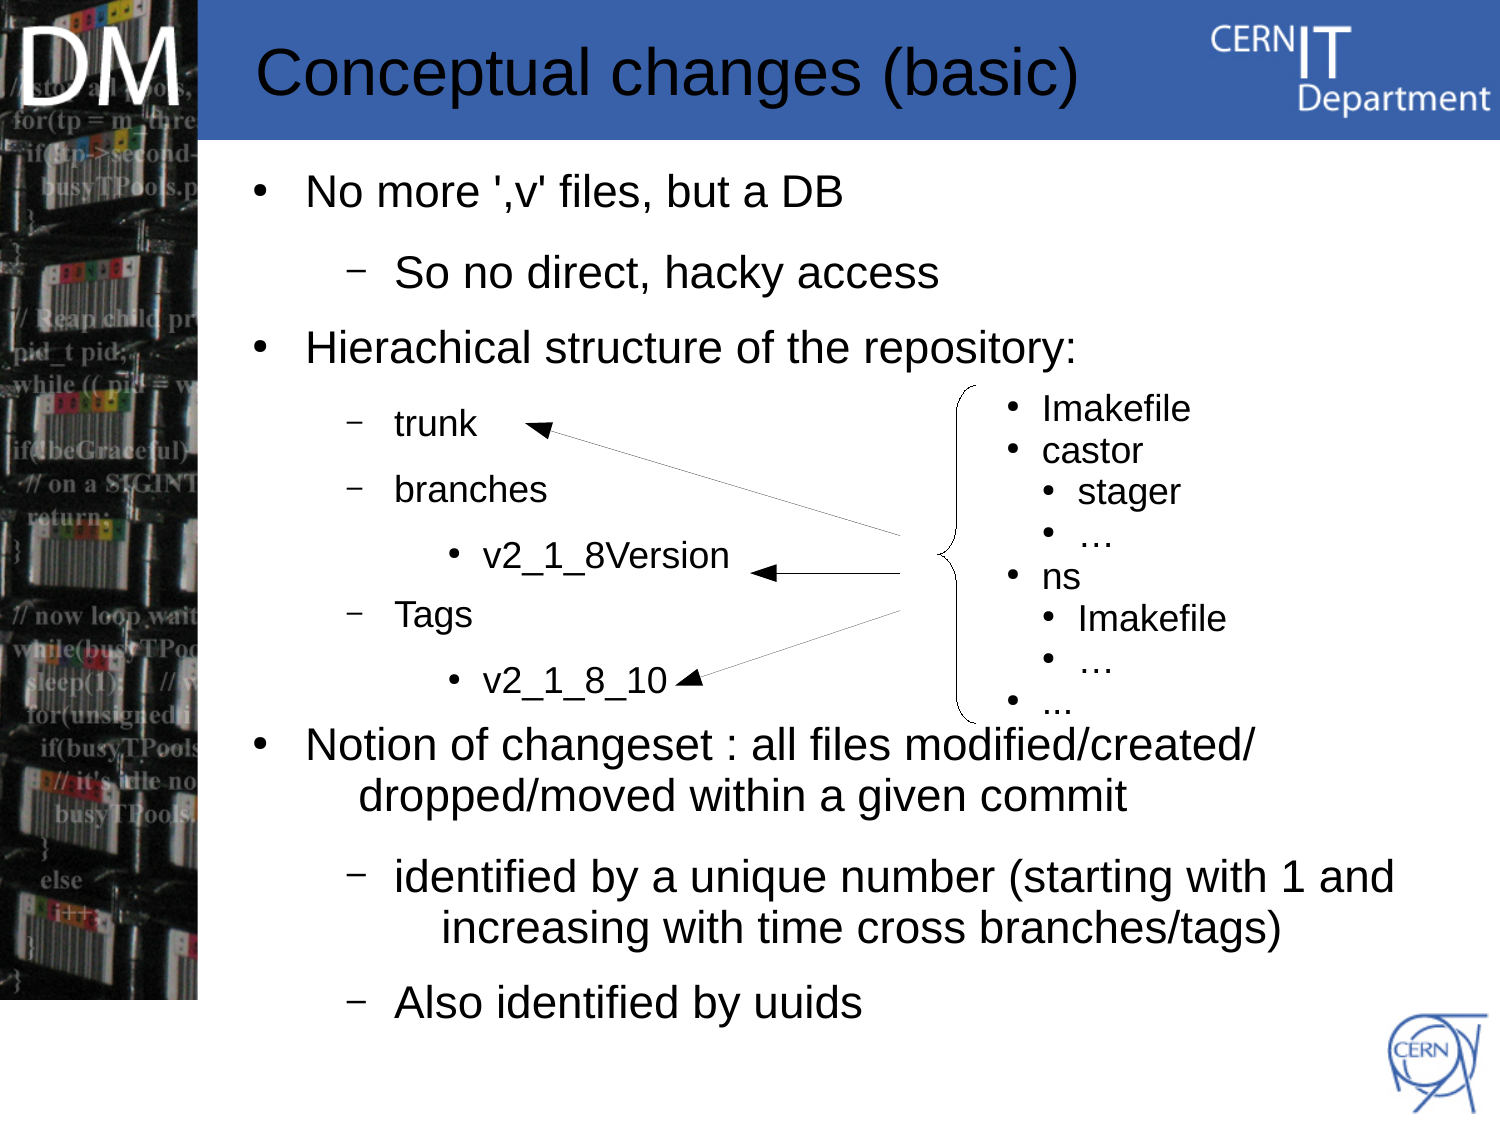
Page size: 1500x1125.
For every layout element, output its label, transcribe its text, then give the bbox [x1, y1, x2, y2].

list No more ',v' files, but a DB So no direct, hacky access Hierachical structure of the repository: trunk branches v2_1_8Version Tags v2_1_8_10 Notion of changeset : all files modified/created/ dropped/moved within a given commit identified by a unique number (starting with 1 and increasing with time cross branches/tags) Also identified by uuids [201, 151, 1481, 1037]
picture [1387, 1012, 1489, 1114]
title Conceptual changes (basic) [212, 0, 1125, 138]
text_box Imakefile castor stager … ns Imakefile … ... [956, 379, 1243, 731]
text_box [937, 712, 989, 770]
picture [198, 0, 1500, 140]
